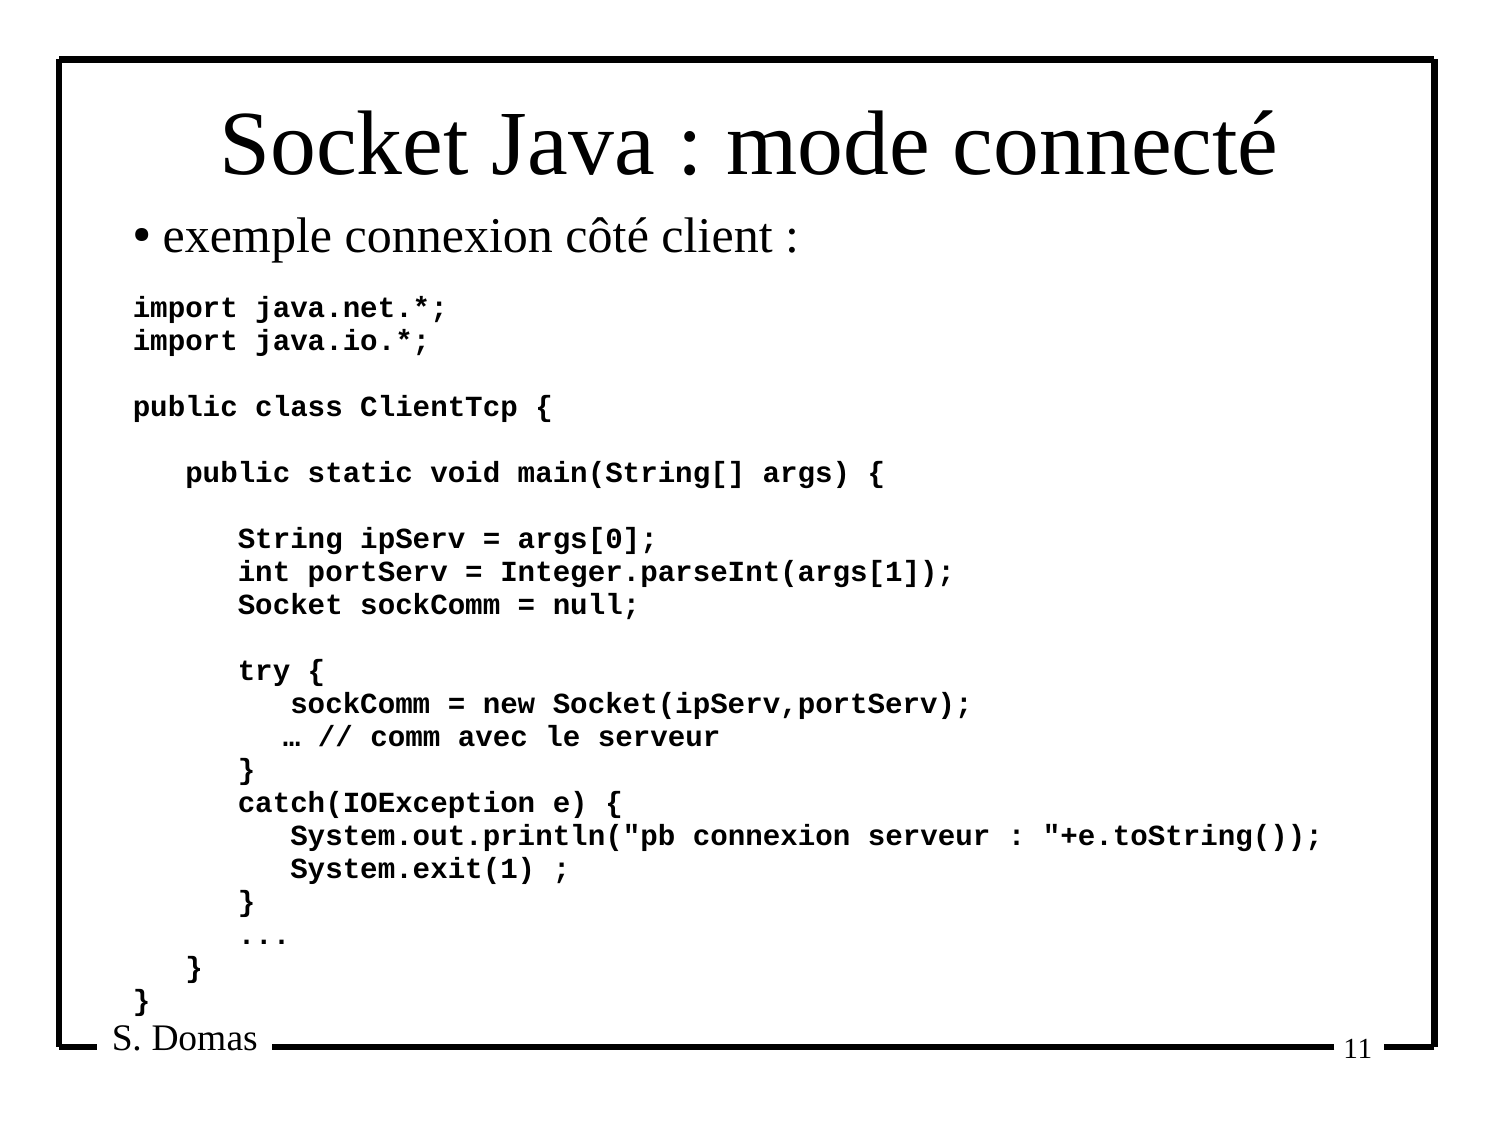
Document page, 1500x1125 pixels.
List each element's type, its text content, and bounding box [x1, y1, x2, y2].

title Socket Java : mode connecté [112, 49, 1388, 238]
text_box exemple connexion côté client : import java.net.*; import java.io.*; public class ClientTcp { public static void main(String[] args) { String ipServ = args[0]; int portServ = Integer.parseInt(args[1]); Socket sockComm = null; try { sockComm = new Socket(ipServ,portServ); … // comm avec le serveur } catch(IOException e) { System.out.println("pb connexion serveur : "+e.toString()); System.exit(1) ; } ... } } [118, 238, 1388, 1034]
text_box S. Domas [97, 1009, 273, 1067]
